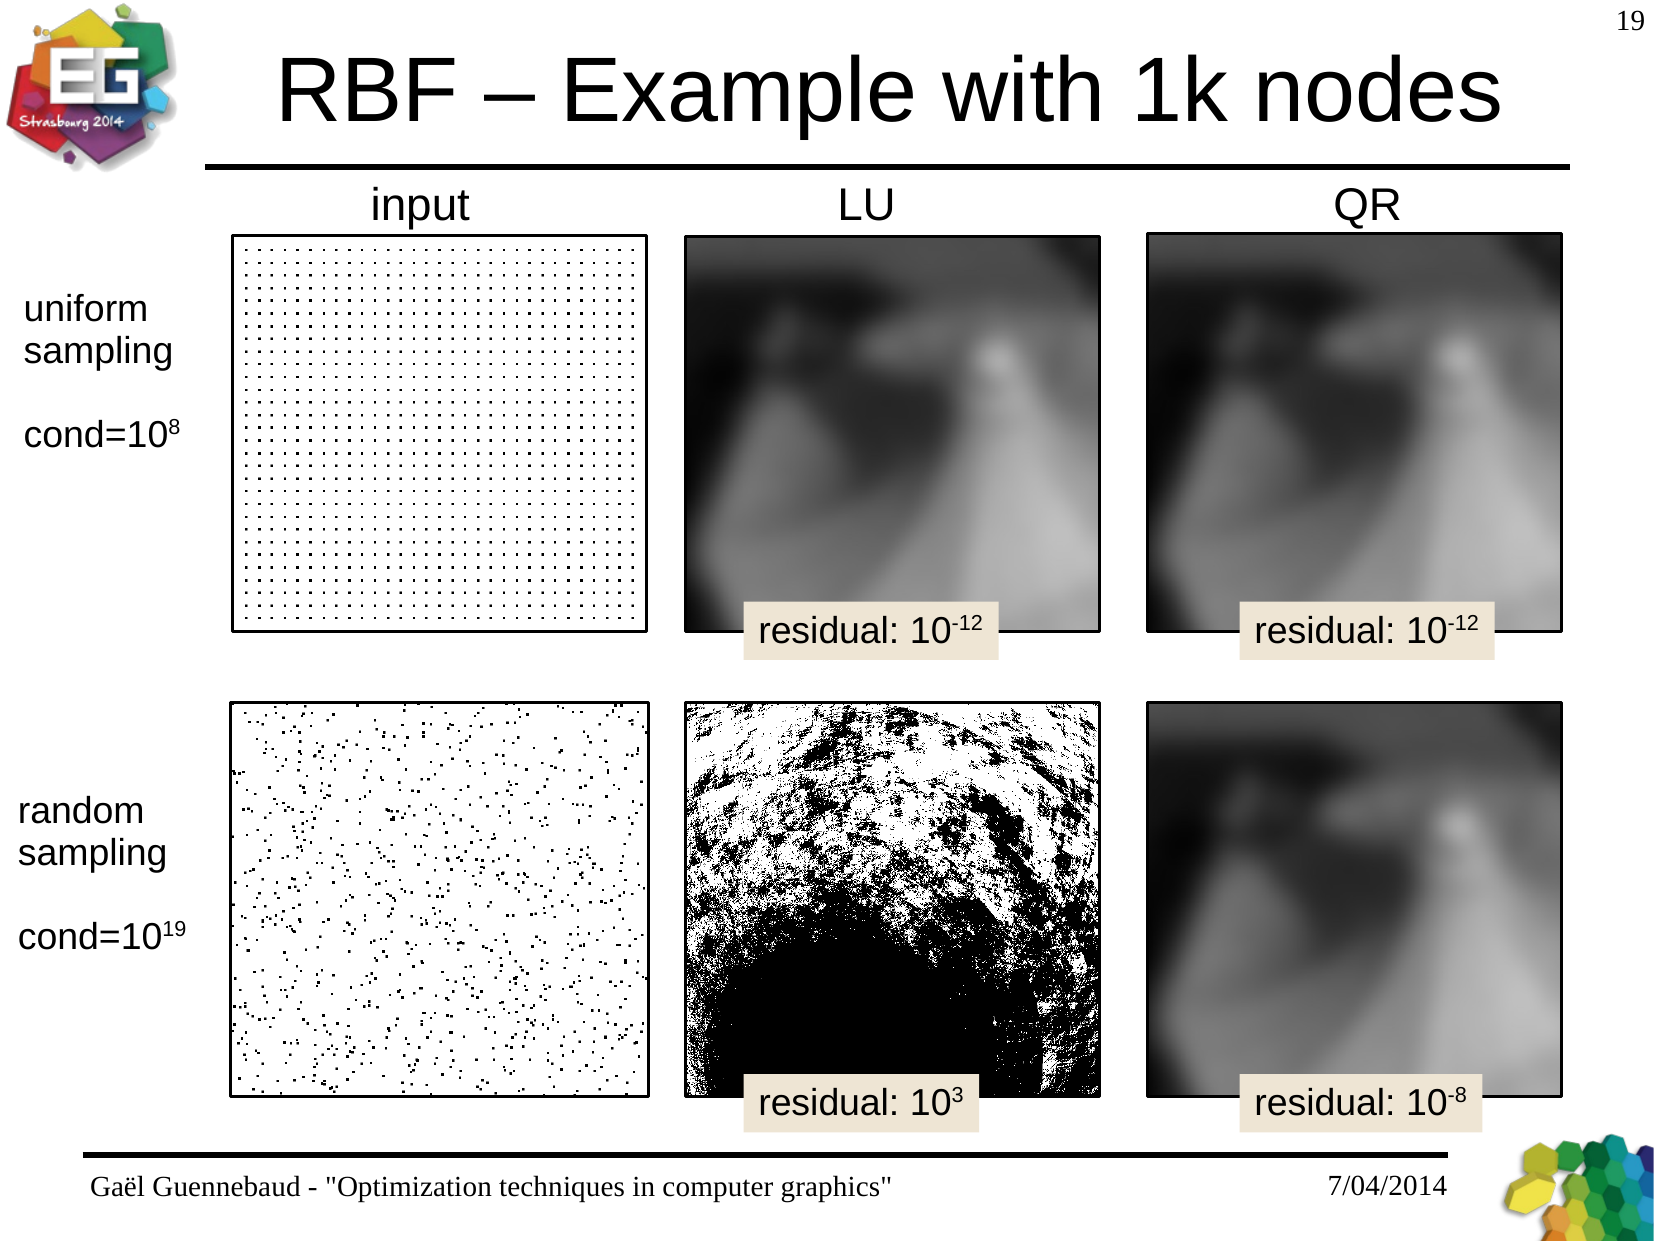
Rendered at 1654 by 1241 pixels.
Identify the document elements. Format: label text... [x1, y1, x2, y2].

picture [1499, 1128, 1654, 1241]
text_box uniform sampling cond=108 [8, 279, 196, 465]
text_box residual: 10-8 [1239, 1074, 1483, 1133]
picture [1148, 235, 1560, 631]
picture [233, 237, 646, 631]
picture [686, 237, 1099, 631]
picture [0, 0, 180, 180]
text_box residual: 10-12 [1239, 601, 1495, 660]
picture [232, 703, 648, 1096]
text_box input [355, 171, 485, 234]
text_box LU [822, 171, 911, 238]
picture [1148, 703, 1560, 1096]
title RBF – Example with 1k nodes [210, 31, 1571, 148]
text_box QR [1318, 171, 1417, 238]
text_box random sampling cond=1019 [3, 781, 202, 967]
text_box residual: 10-12 [743, 601, 999, 660]
picture [686, 703, 1099, 1096]
text_box residual: 103 [743, 1074, 980, 1133]
